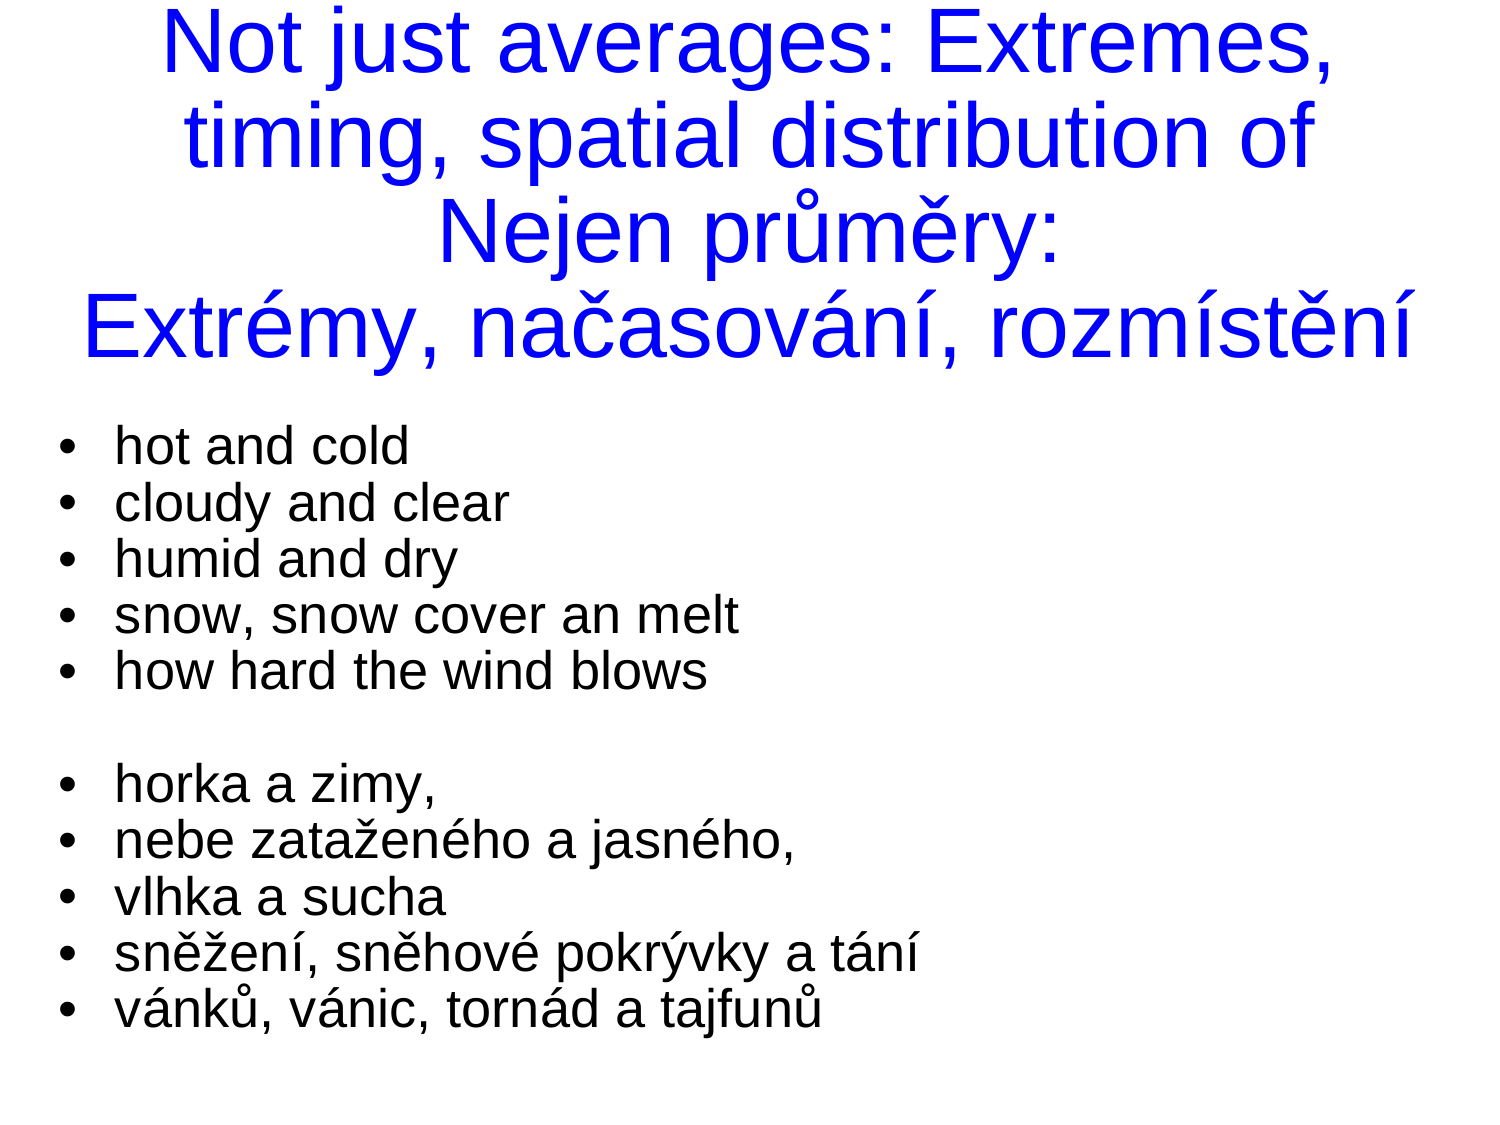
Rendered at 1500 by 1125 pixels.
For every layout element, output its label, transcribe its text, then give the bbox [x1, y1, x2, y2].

title Not just averages: Extremes, timing, spatial distribution of Nejen průměry: Extrémy, načasování, rozmístění [75, 0, 1425, 381]
list hot and cold cloudy and clear humid and dry snow, snow cover an melt how hard the wind blows horka a zimy, nebe zataženého a jasného, vlhka a sucha sněžení, sněhové pokrývky a tání vánků, vánic, tornád a tajfunů [59, 419, 1409, 1125]
